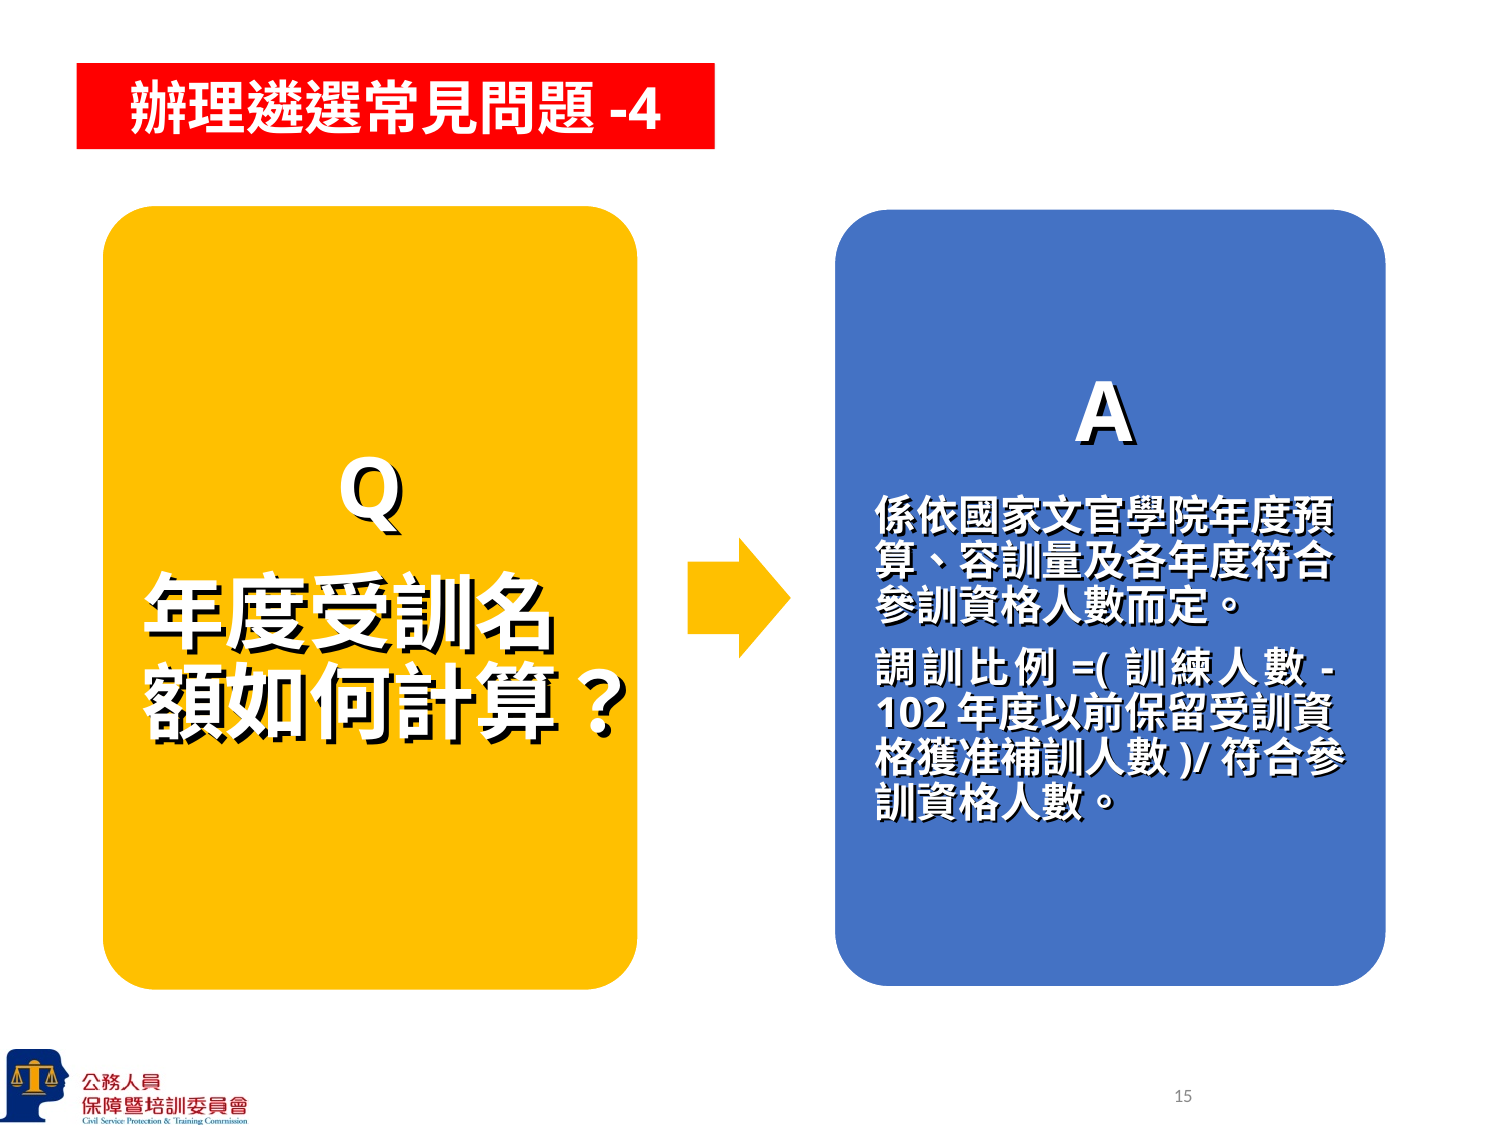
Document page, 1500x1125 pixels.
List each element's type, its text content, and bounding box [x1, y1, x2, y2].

text_box [687, 537, 791, 659]
text_box 20 [1158, 1065, 1497, 1125]
text_box Q 年度受訓名額如何計算？ [101, 204, 639, 992]
text_box 辦理遴選常見問題-4 [76, 63, 715, 150]
text_box A 係依國家文官學院年度預算、容訓量及各年度符合參訓資格人數而定。 調訓比例=(訓練人數-102年度以前保留受訓資格獲准補訓人數)/符合參訓資格人數。 [833, 208, 1388, 988]
